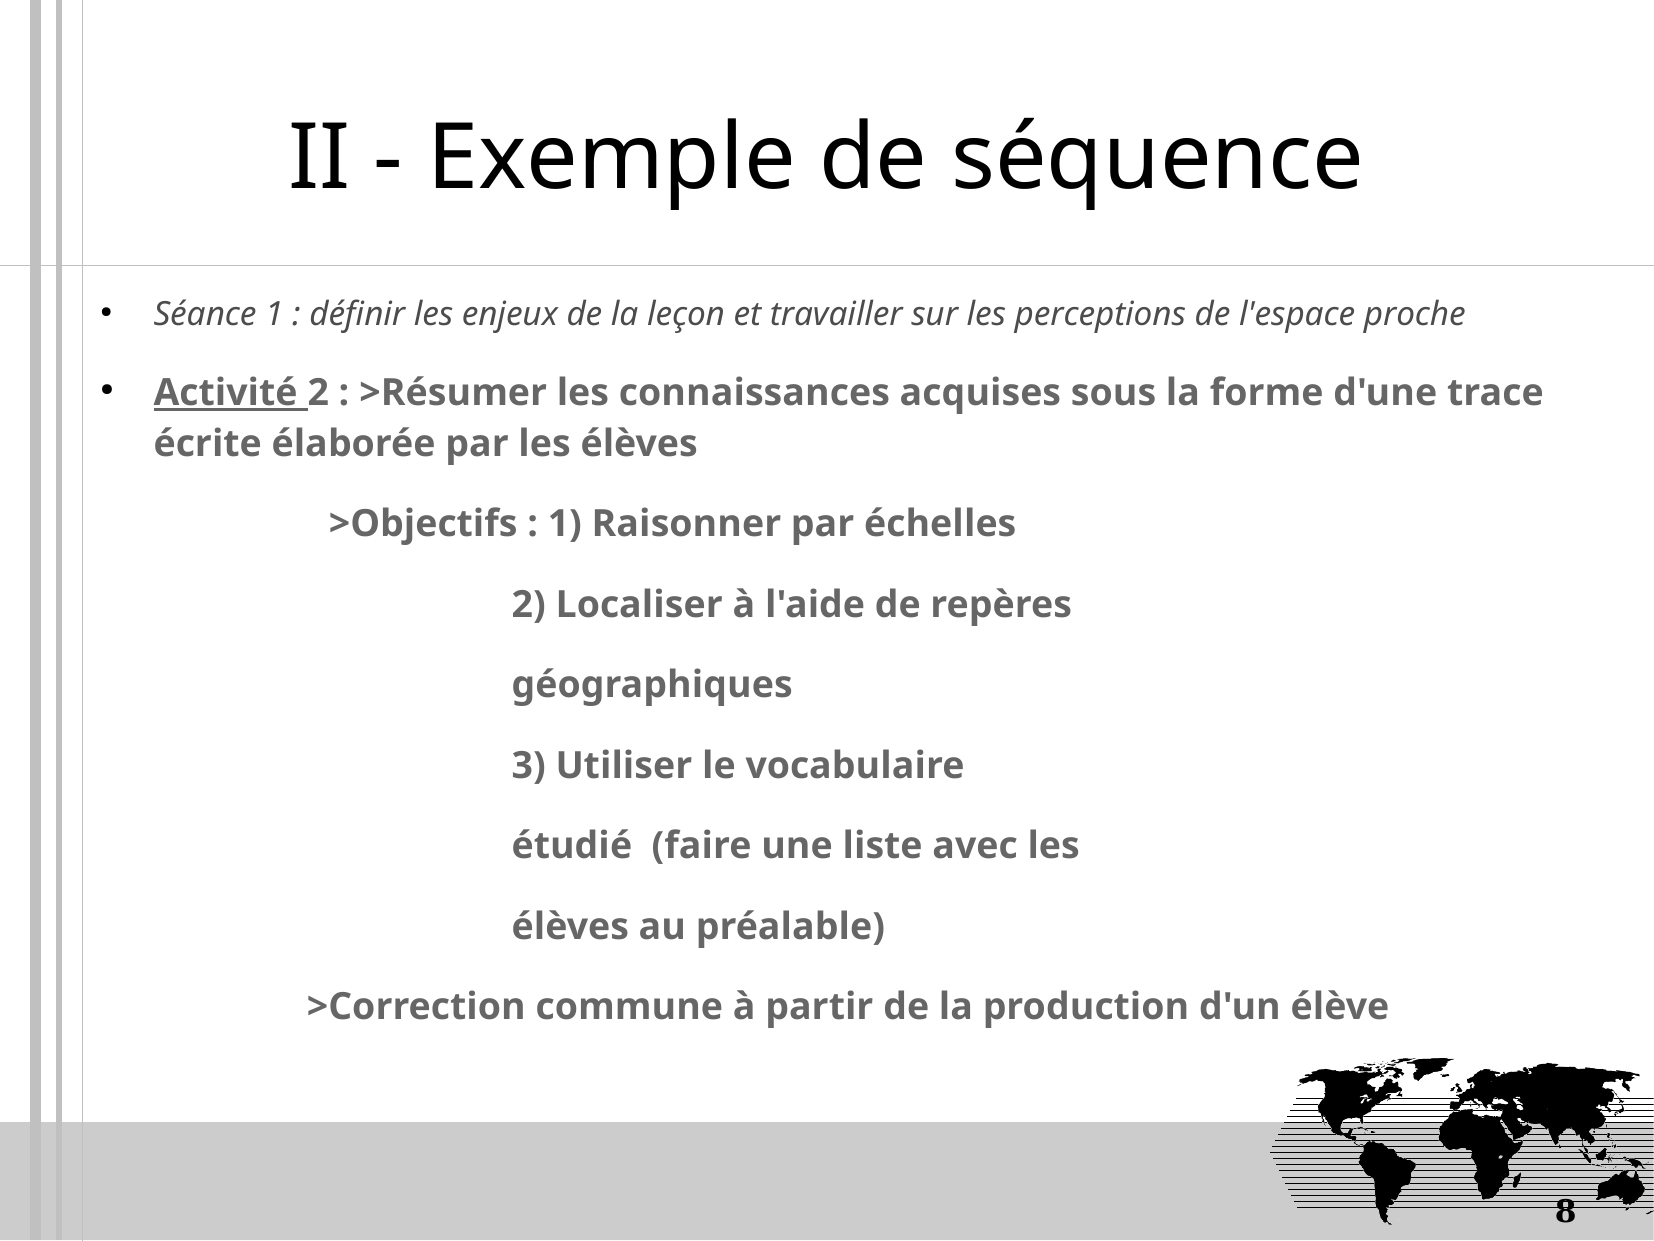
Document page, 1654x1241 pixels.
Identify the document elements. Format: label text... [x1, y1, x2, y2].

title II - Exemple de séquence [82, 49, 1571, 257]
list Séance 1 : définir les enjeux de la leçon et travailler sur les perceptions de l'espace proche Activité 2 : >Résumer les connaissances acquises sous la forme d'une trace écrite élaborée par les élèves >Objectifs : 1) Raisonner par échelles 2) Localiser à l'aide de repères géographiques 3) Utiliser le vocabulaire étudié (faire une liste avec les élèves au préalable) >Correction commune à partir de la production d'un élève [82, 290, 1571, 1241]
picture [1571, 1054, 1654, 1235]
